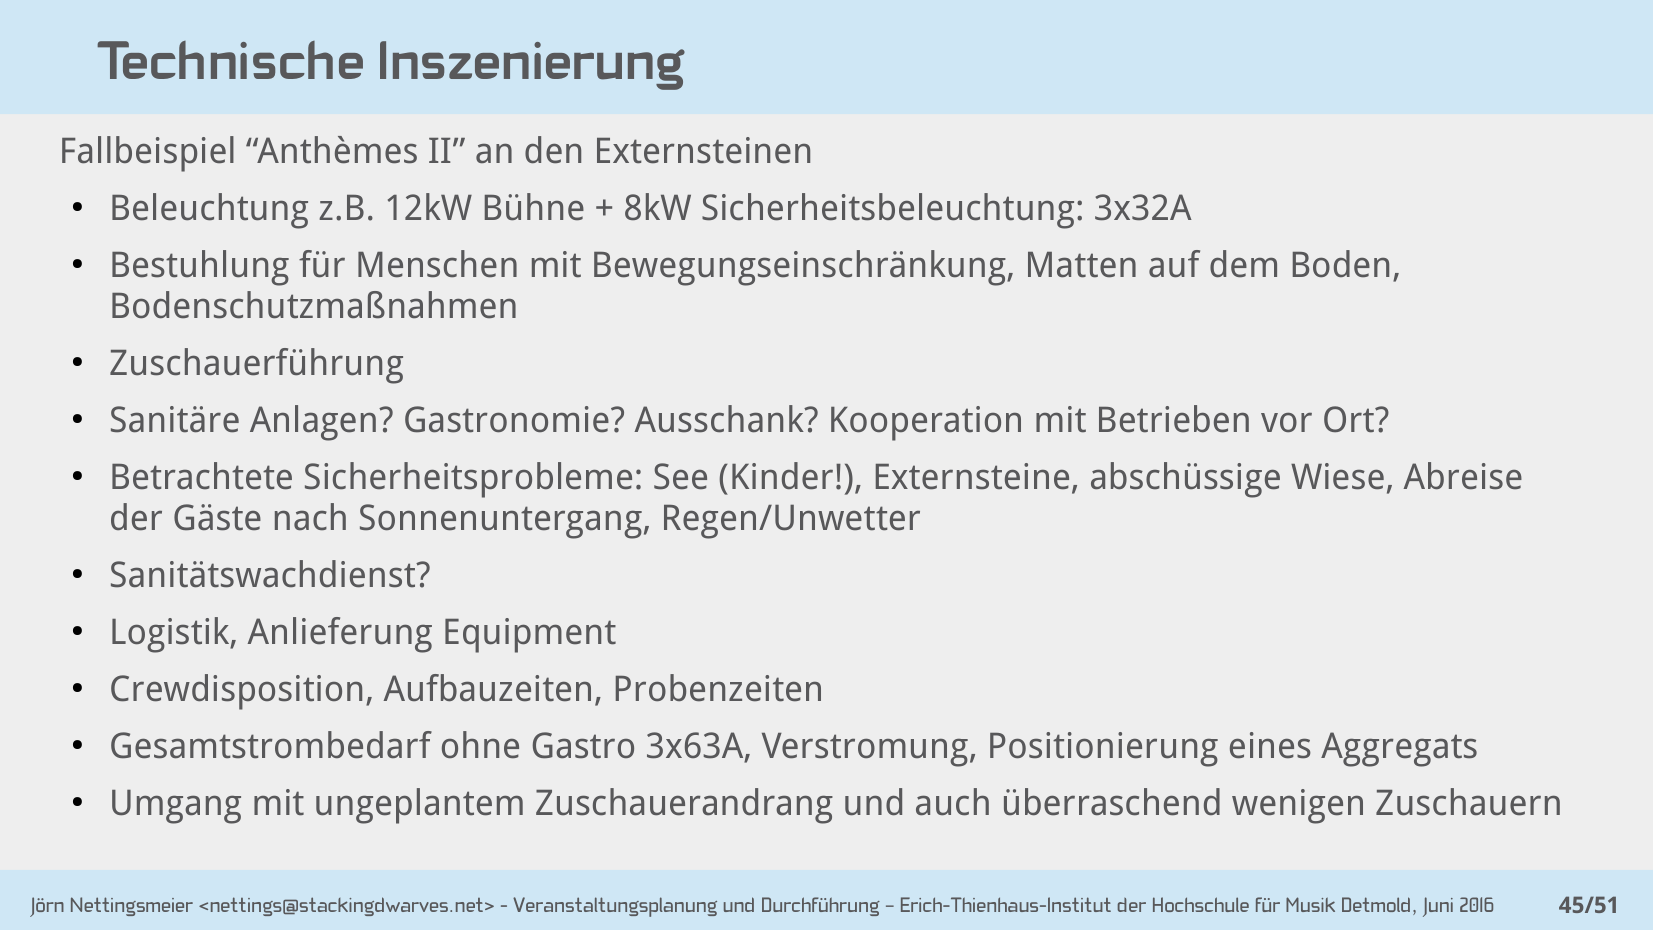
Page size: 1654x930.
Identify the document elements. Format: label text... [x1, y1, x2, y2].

list Fallbeispiel “Anthèmes II” an den Externsteinen Beleuchtung z.B. 12kW Bühne + 8kW Sicherheitsbeleuchtung: 3x32A Bestuhlung für Menschen mit Bewegungseinschränkung, Matten auf dem Boden, Bodenschutzmaßnahmen Zuschauerführung Sanitäre Anlagen? Gastronomie? Ausschank? Kooperation mit Betrieben vor Ort? Betrachtete Sicherheitsprobleme: See (Kinder!), Externsteine, abschüssige Wiese, Abreise der Gäste nach Sonnenuntergang, Regen/Unwetter Sanitätswachdienst? Logistik, Anlieferung Equipment Crewdisposition, Aufbauzeiten, Probenzeiten Gesamtstrombedarf ohne Gastro 3x63A, Verstromung, Positionierung eines Aggregats Umgang mit ungeplantem Zuschauerandrang und auch überraschend wenigen Zuschauern [58, 130, 1576, 870]
title Technische Inszenierung [97, 0, 1537, 130]
